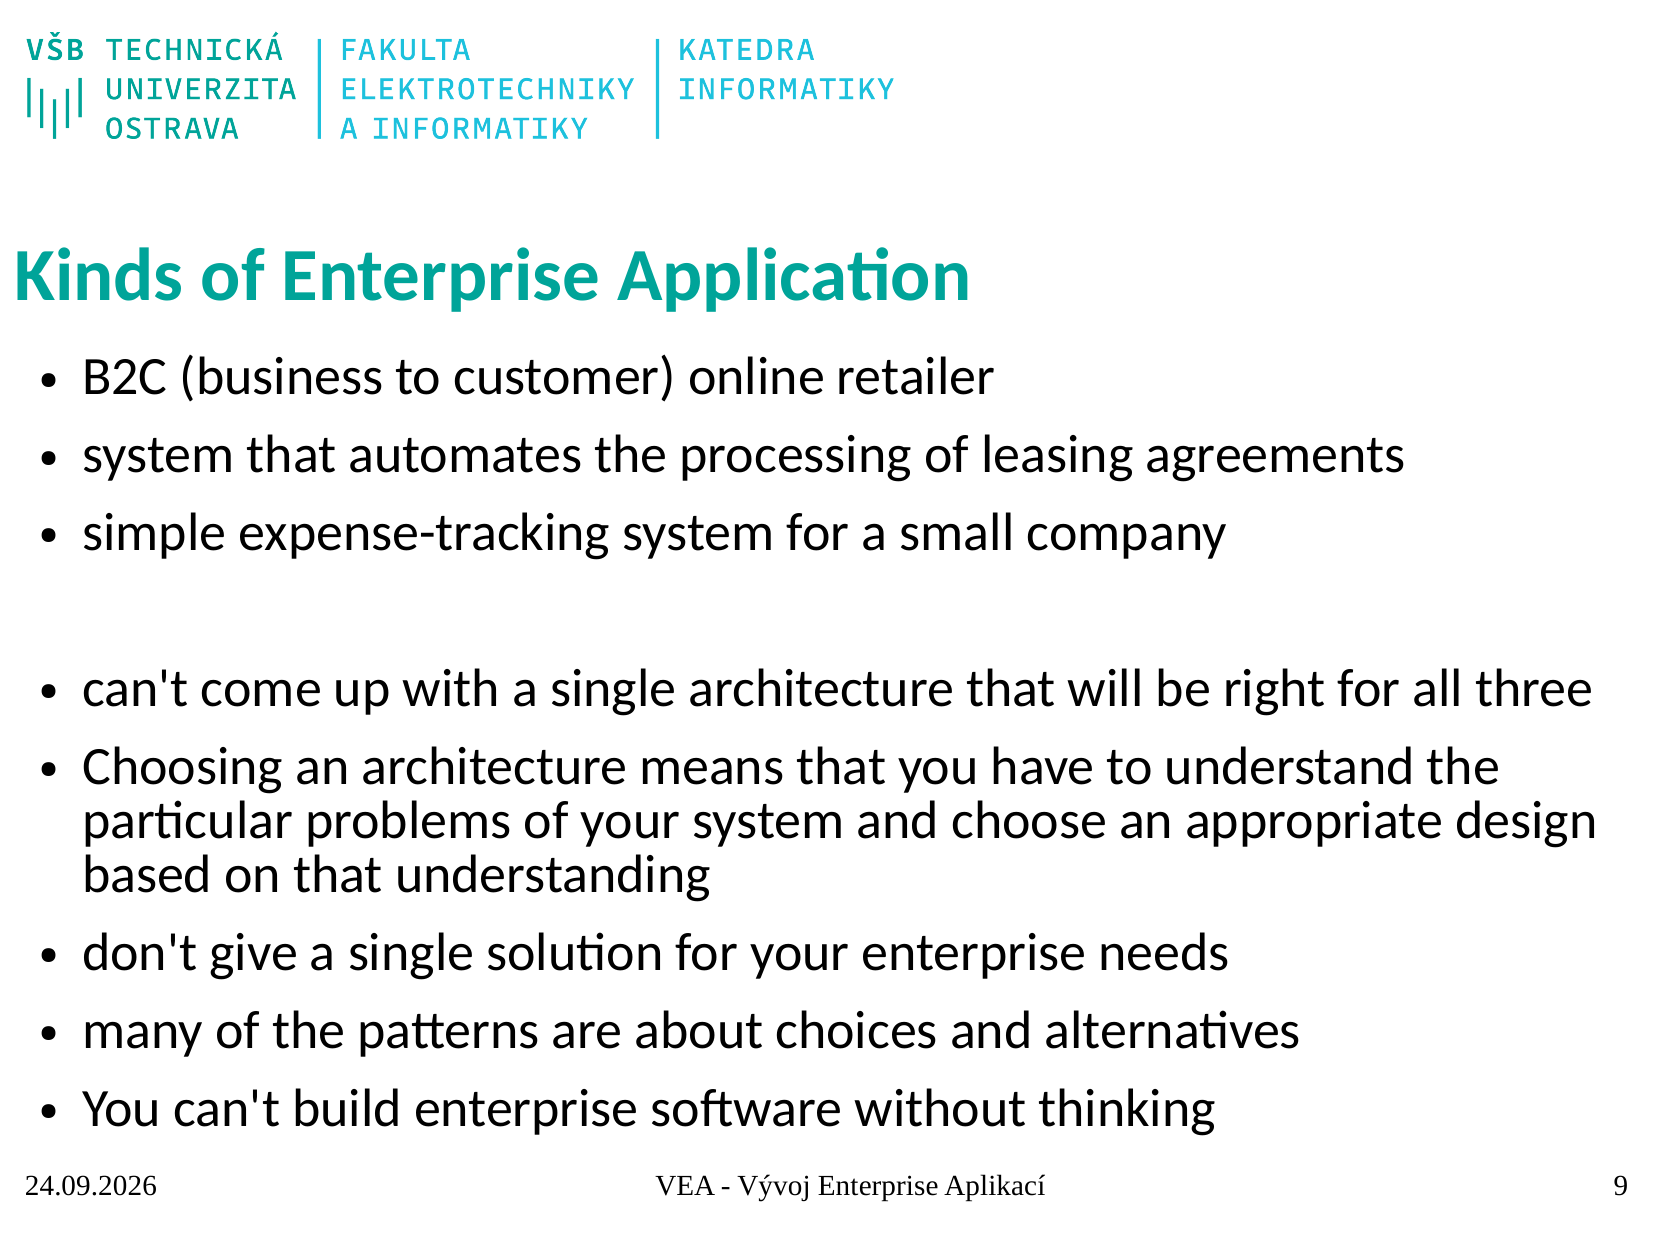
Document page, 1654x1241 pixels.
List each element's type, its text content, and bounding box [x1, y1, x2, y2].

picture [26, 31, 894, 139]
title Kinds of Enterprise Application [14, 165, 1619, 319]
list B2C (business to customer) online retailer system that automates the processing of leasing agreements simple expense-tracking system for a small company can't come up with a single architecture that will be right for all three Choosing an architecture means that you have to understand the particular problems of your system and choose an appropriate design based on that understanding don't give a single solution for your enterprise needs many of the patterns are about choices and alternatives You can't build enterprise software without thinking [24, 354, 1629, 1146]
